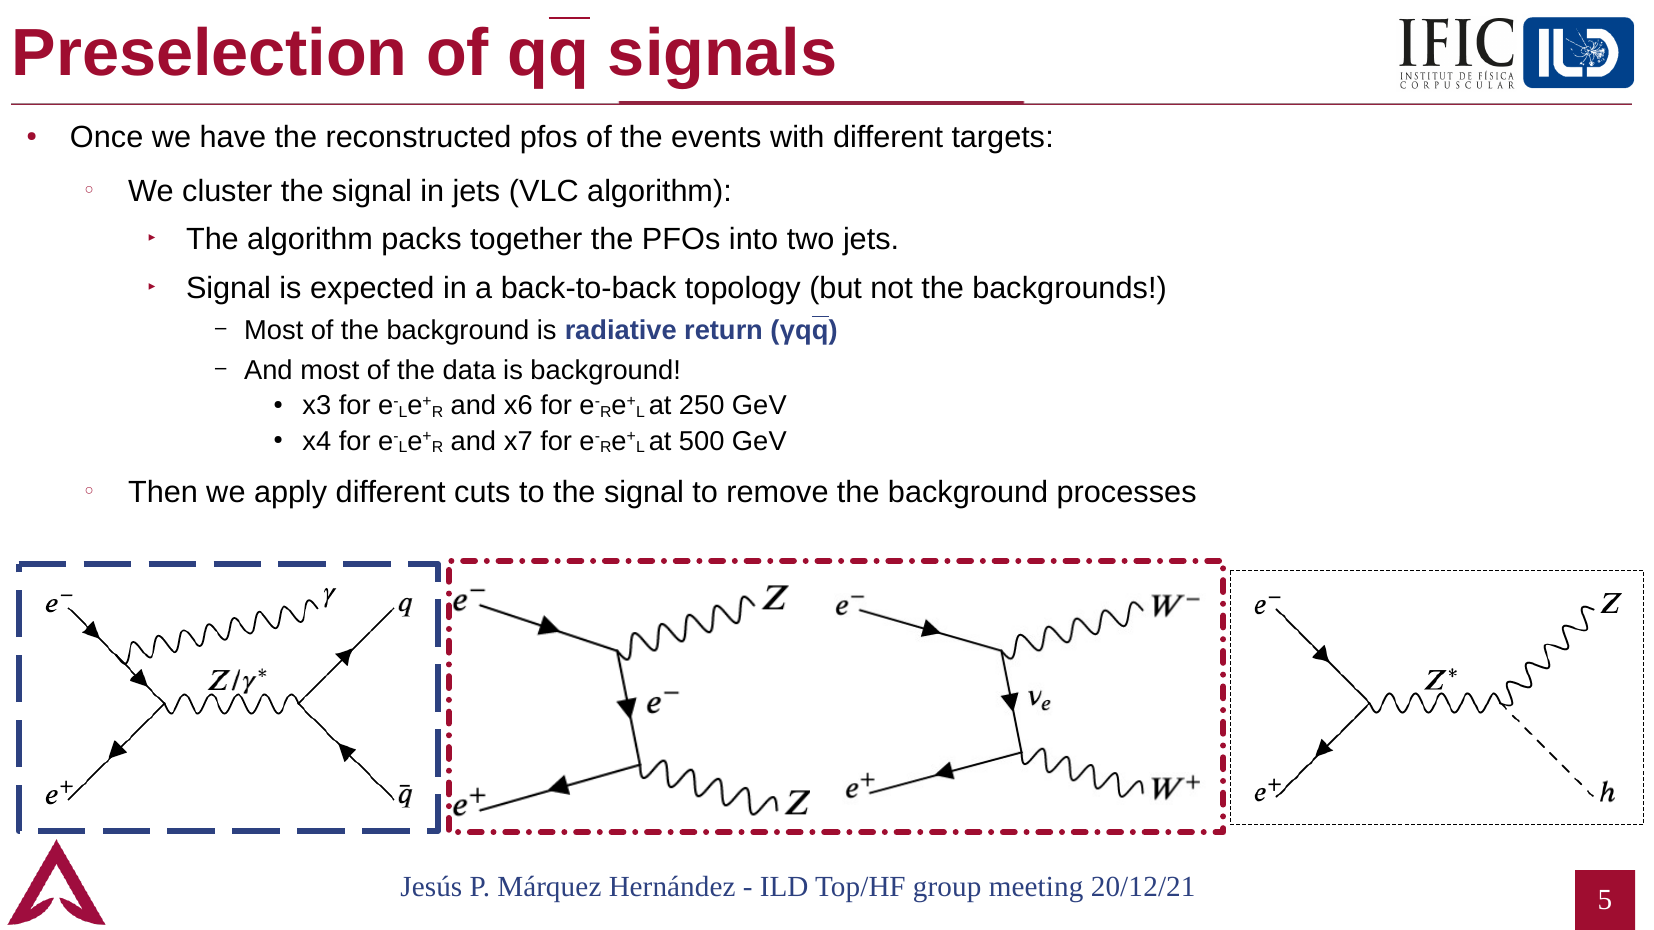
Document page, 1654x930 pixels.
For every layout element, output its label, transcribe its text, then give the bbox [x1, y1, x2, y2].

picture [21, 557, 1224, 844]
picture [7, 839, 106, 925]
picture [1522, 14, 1635, 90]
picture [1230, 569, 1644, 825]
list Once we have the reconstructed pfos of the events with different targets: We cluster the signal in jets (VLC algorithm): The algorithm packs together the PFOs into two jets. Signal is expected in a back-to-back topology (but not the backgrounds!) Most of the background is radiative return (γqq) And most of the data is background! x3 for e-Le+R and x6 for e-Re+L at 250 GeV x4 for e-Le+R and x7 for e-Re+L at 500 GeV Then we apply different cuts to the signal to remove the background processes [11, 119, 1500, 511]
picture [1500, 16, 1517, 92]
title Preselection of qq signals [11, 14, 1500, 102]
picture [11, 101, 1632, 105]
